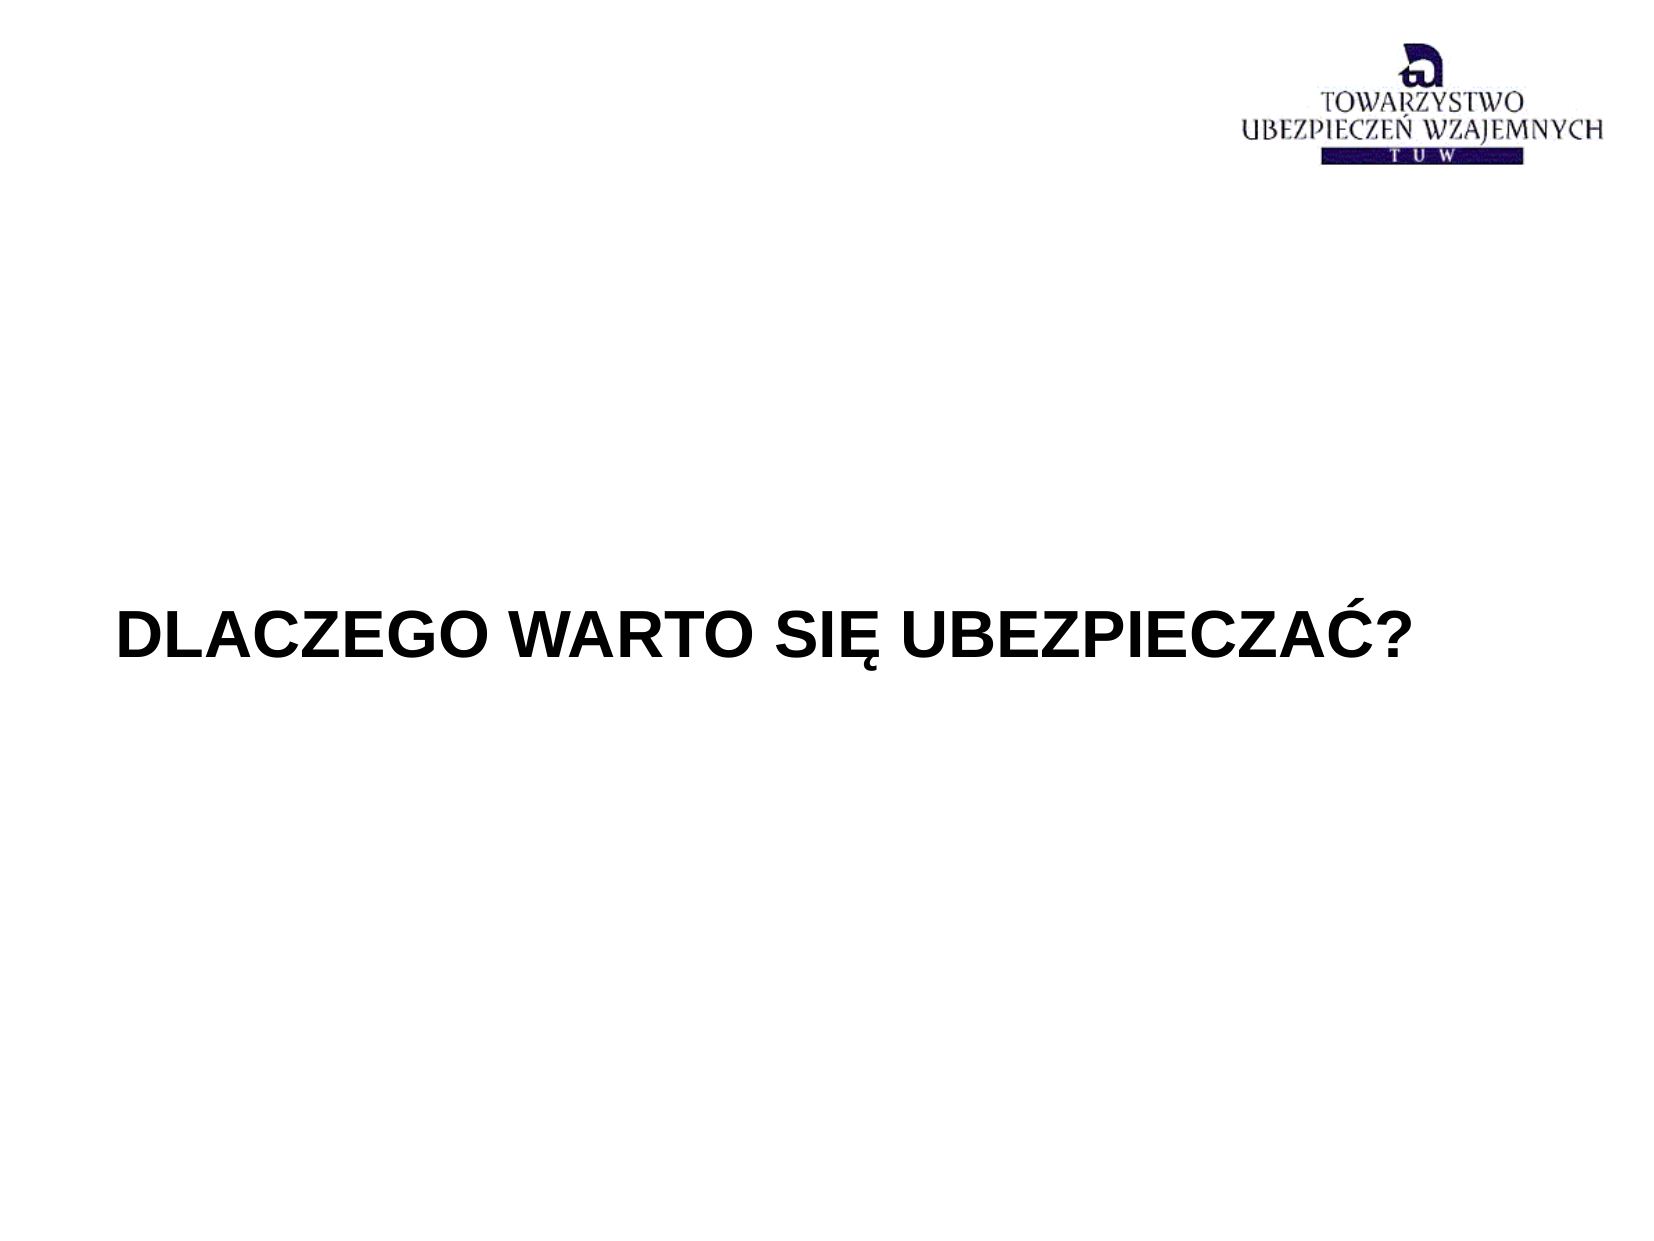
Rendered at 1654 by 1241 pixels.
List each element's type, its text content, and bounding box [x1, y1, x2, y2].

text_box DLACZEGO WARTO SIĘ UBEZPIECZAĆ? [45, 502, 1530, 679]
picture [1240, 41, 1605, 169]
